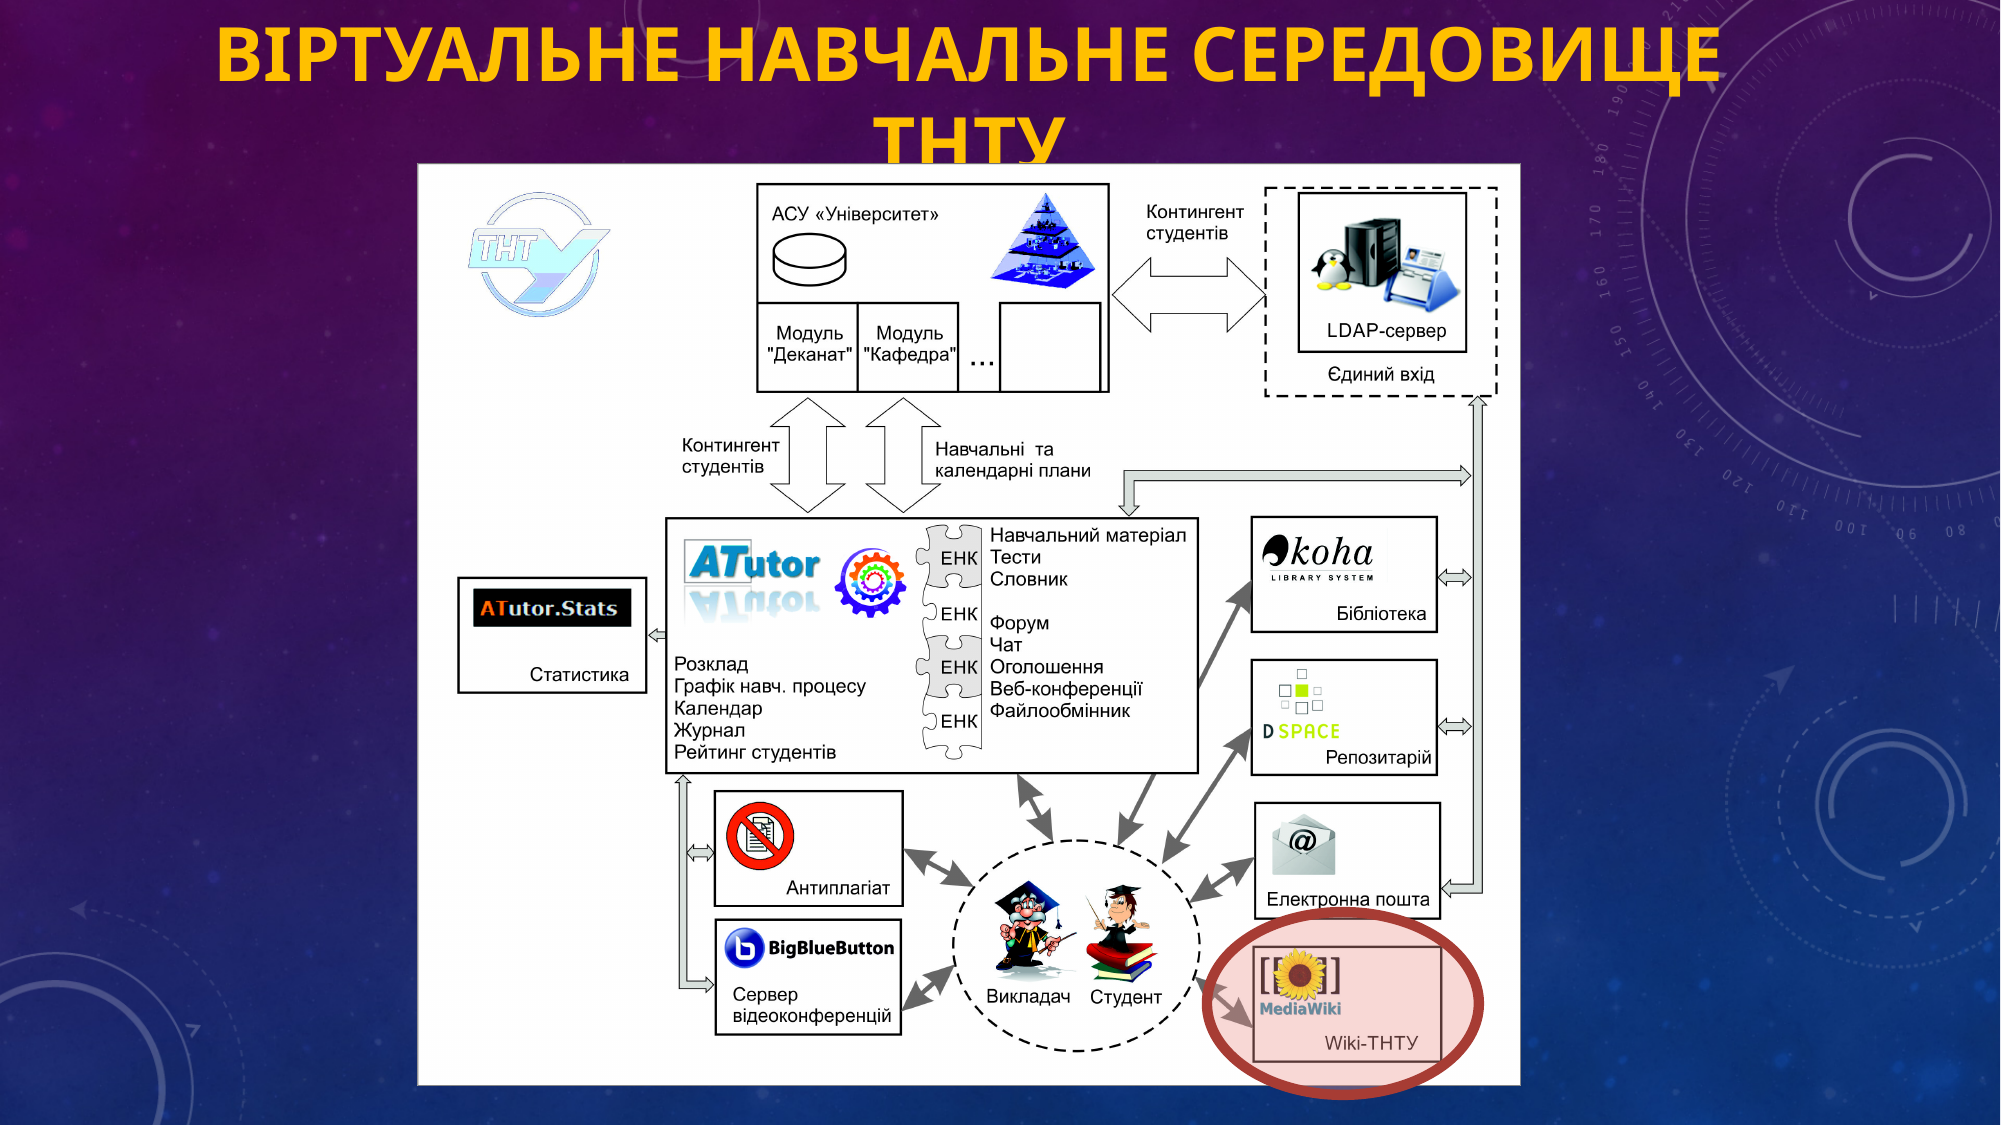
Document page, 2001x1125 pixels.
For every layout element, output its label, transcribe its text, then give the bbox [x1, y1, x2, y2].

title віртуальнЕ навчальнЕ середовищЕ ТНТУ [138, 28, 1801, 164]
text_box [1206, 912, 1479, 1095]
picture [0, 0, 2001, 1125]
